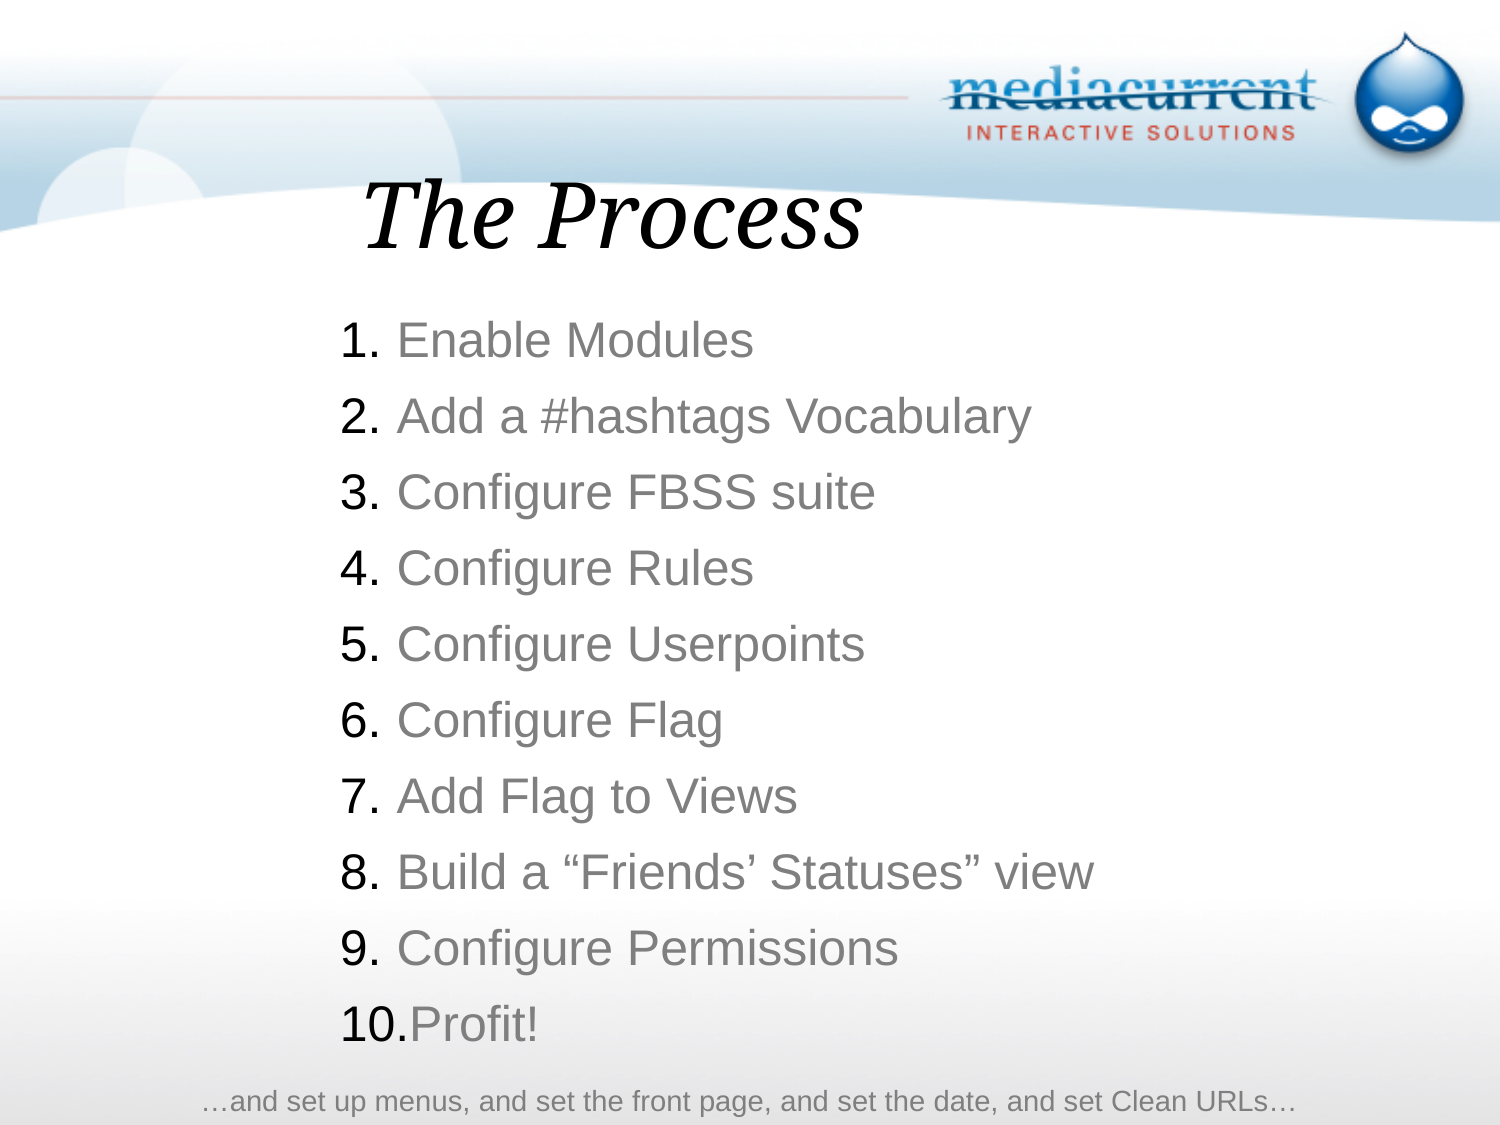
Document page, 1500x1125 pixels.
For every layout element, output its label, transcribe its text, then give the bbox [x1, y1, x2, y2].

text_box Enable Modules Add a #hashtags Vocabulary Configure FBSS suite Configure Rules Configure Userpoints Configure Flag Add Flag to Views Build a “Friends’ Statuses” view Configure Permissions Profit! [324, 299, 1425, 1074]
text_box …and set up menus, and set the front page, and set the date, and set Clean URLs… [0, 1074, 1500, 1125]
text_box The Process [75, 149, 1150, 300]
